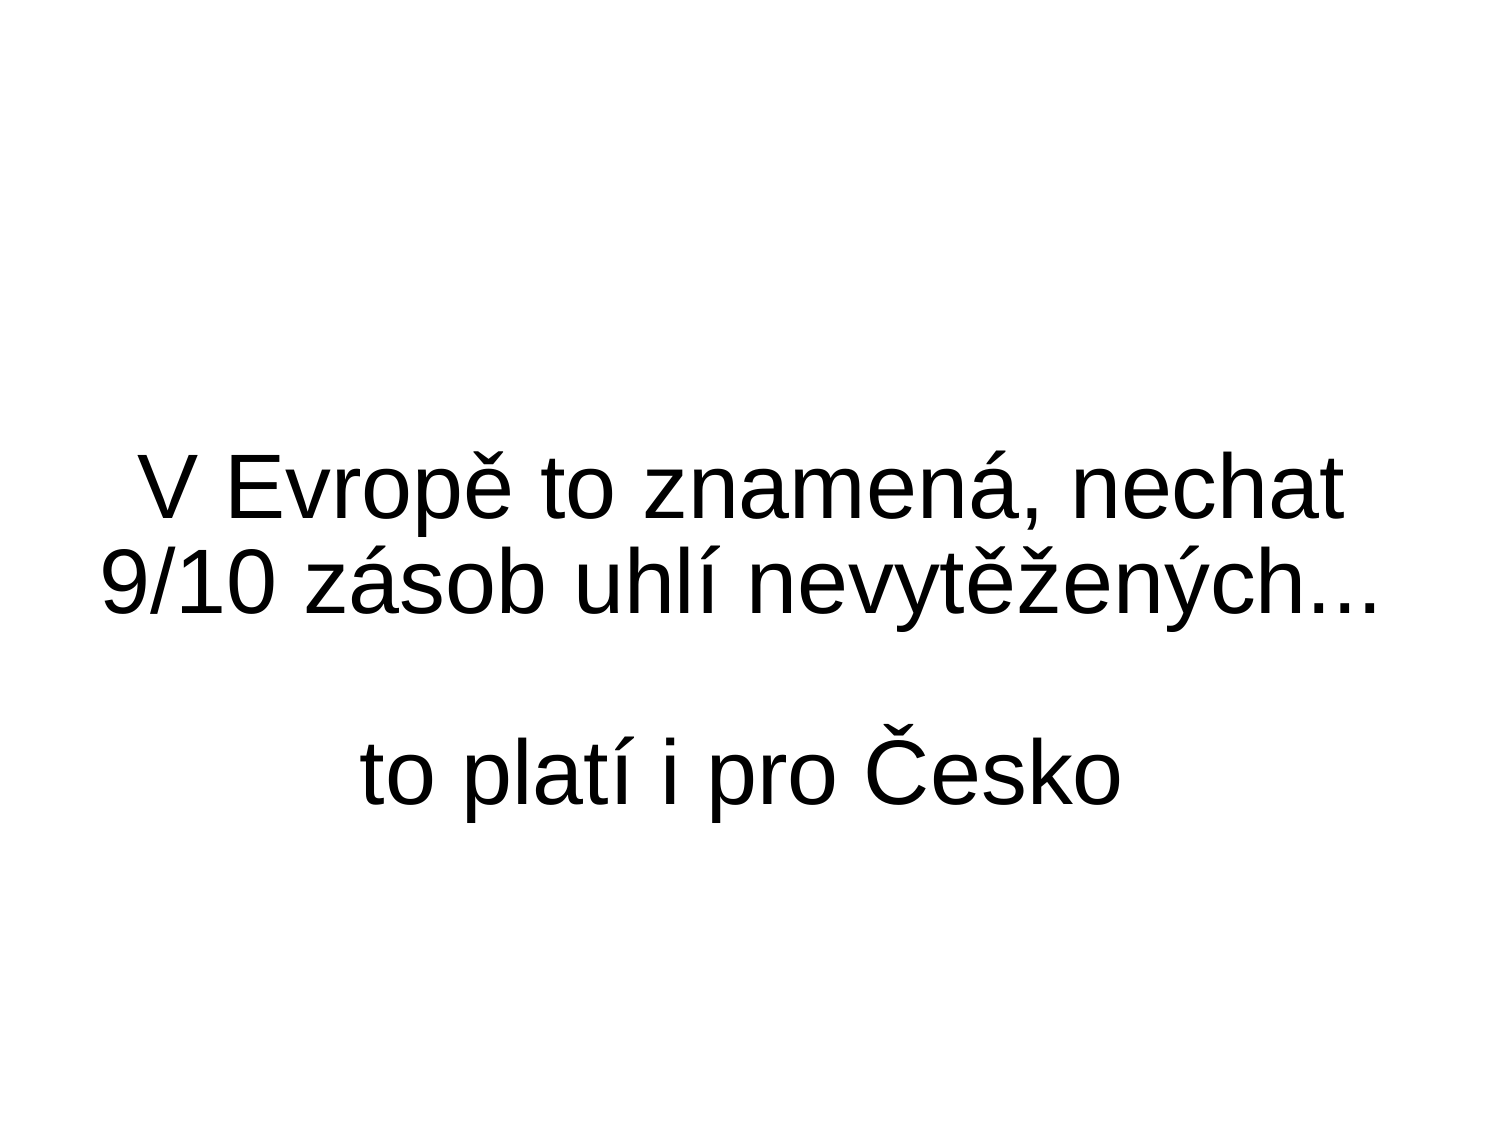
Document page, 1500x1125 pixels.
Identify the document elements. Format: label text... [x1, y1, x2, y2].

title V Evropě to znamená, nechat 9/10 zásob uhlí nevytěžených... to platí i pro Česko [67, 438, 1418, 827]
